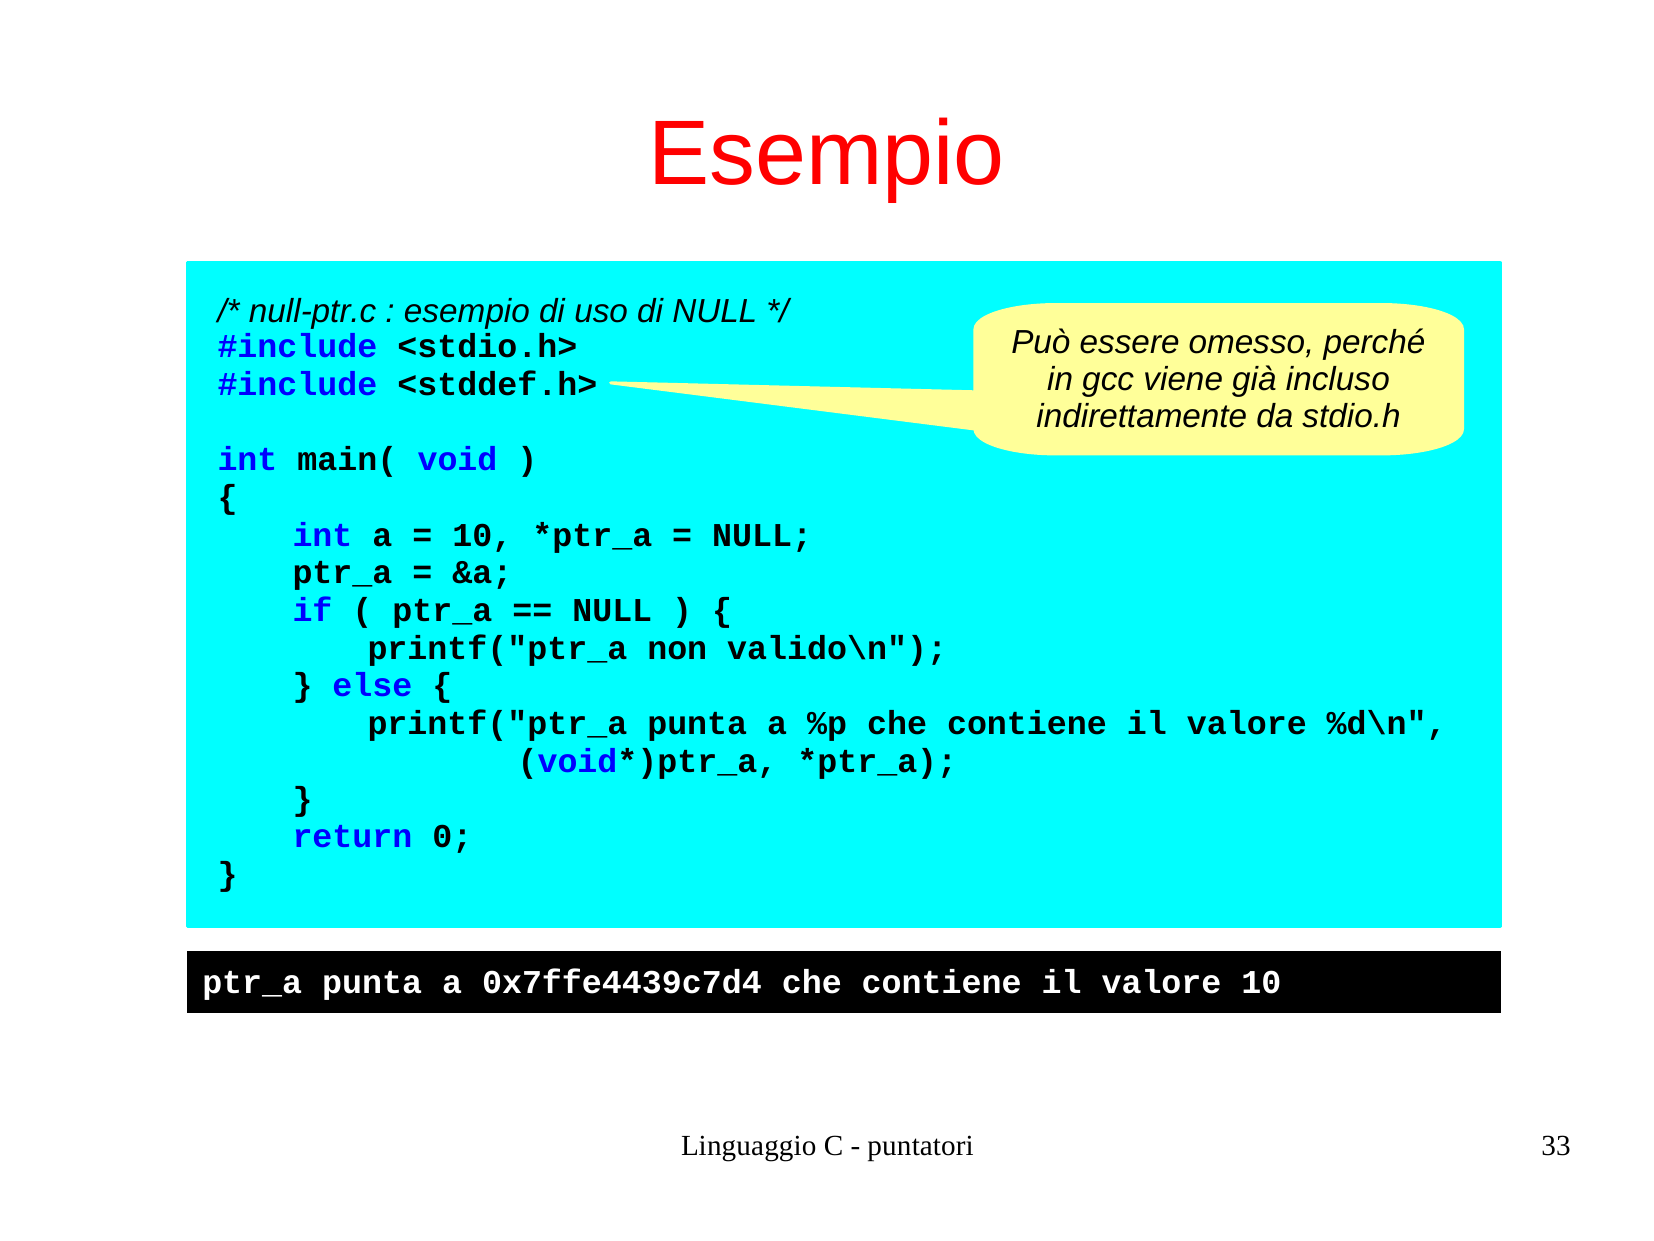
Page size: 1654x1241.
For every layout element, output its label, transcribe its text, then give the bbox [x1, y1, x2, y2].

text_box /* null-ptr.c : esempio di uso di NULL */ #include <stdio.h> #include <stddef.h> int main( void ) { int a = 10, *ptr_a = NULL; ptr_a = &a; if ( ptr_a == NULL ) { printf("ptr_a non valido\n"); } else { printf("ptr_a punta a %p che contiene il valore %d\n", (void*)ptr_a, *ptr_a); } return 0; } [187, 262, 1501, 927]
text_box ptr_a punta a 0x7ffe4439c7d4 che contiene il valore 10 [187, 952, 1501, 1013]
text_box [135, 929, 1298, 986]
text_box Può essere omesso, perché in gcc viene già incluso indirettamente da stdio.h [610, 304, 1463, 454]
title Esempio [82, 49, 1571, 257]
